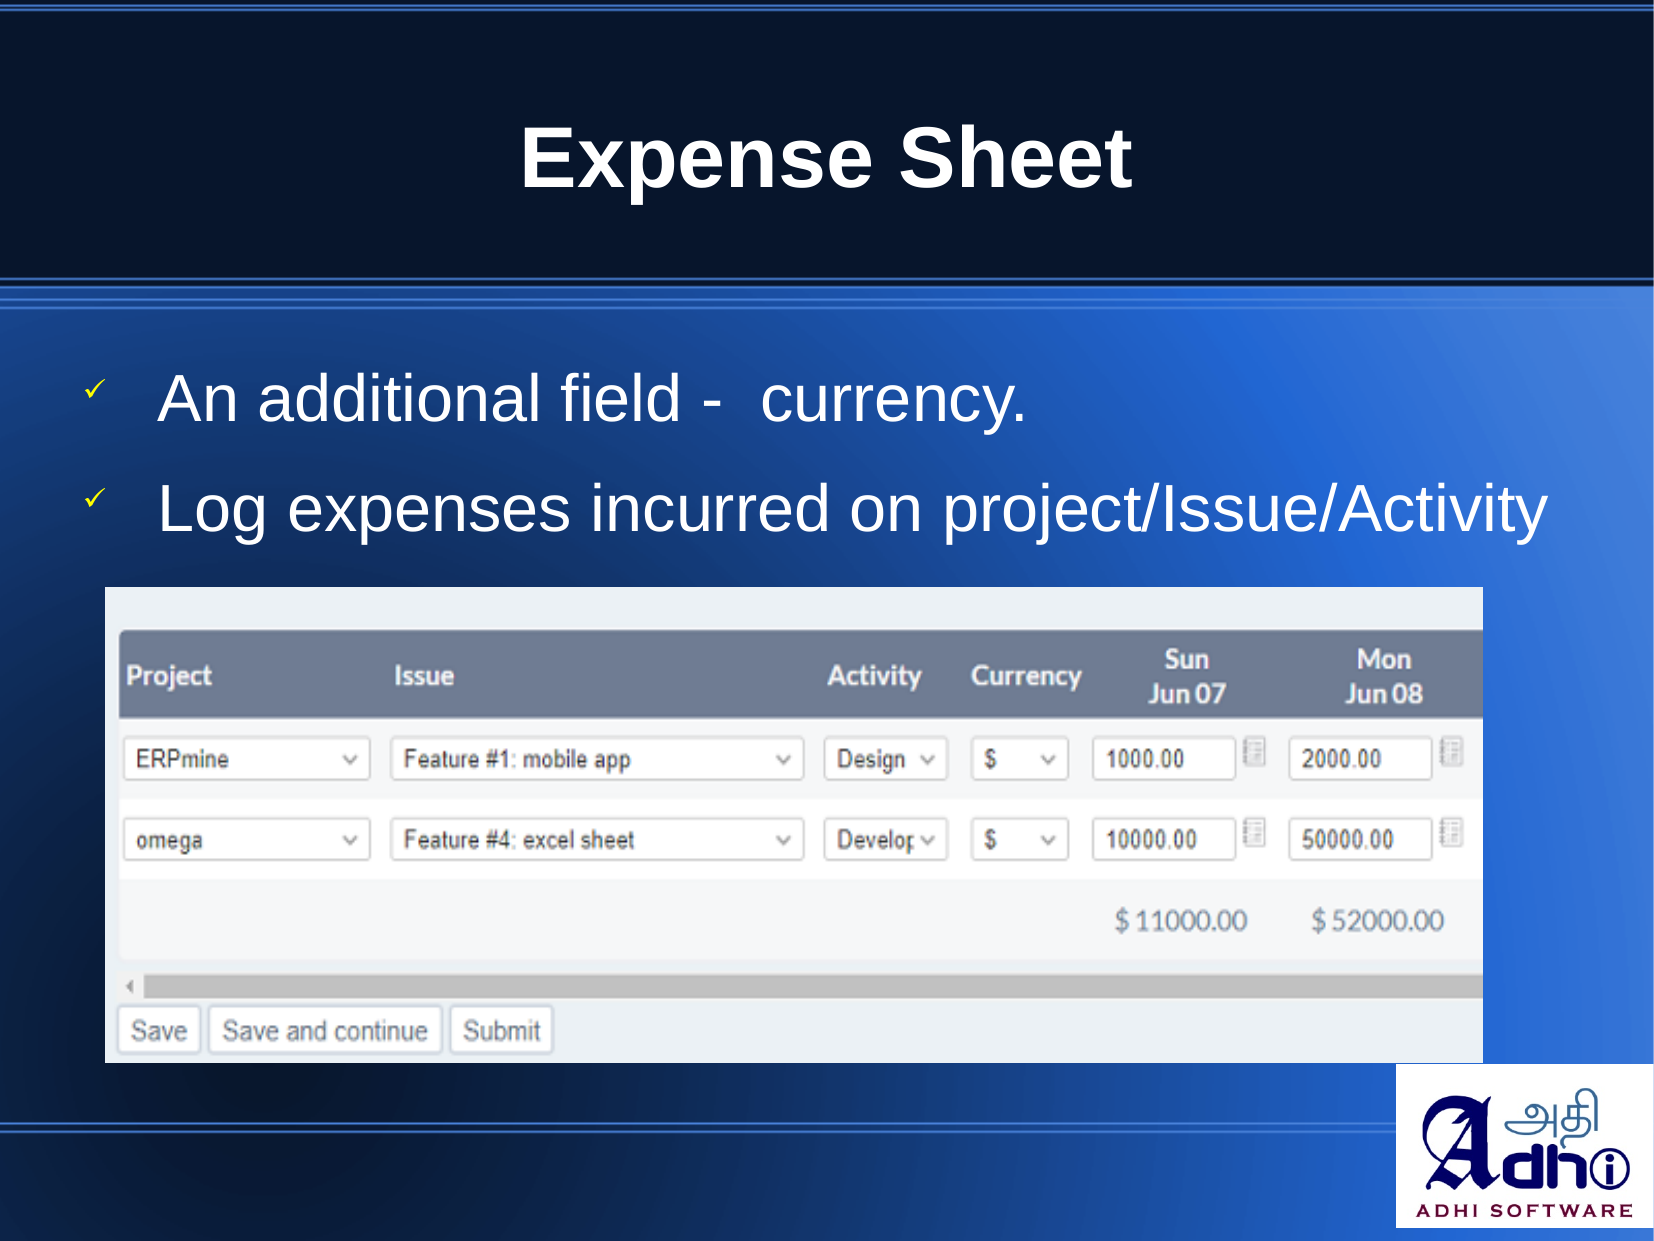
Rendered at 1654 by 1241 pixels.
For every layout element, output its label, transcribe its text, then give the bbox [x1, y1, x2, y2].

title Expense Sheet [82, 49, 1571, 257]
list An additional field - currency. Log expenses incurred on project/Issue/Activity [82, 355, 1571, 1060]
picture [0, 0, 1654, 1241]
